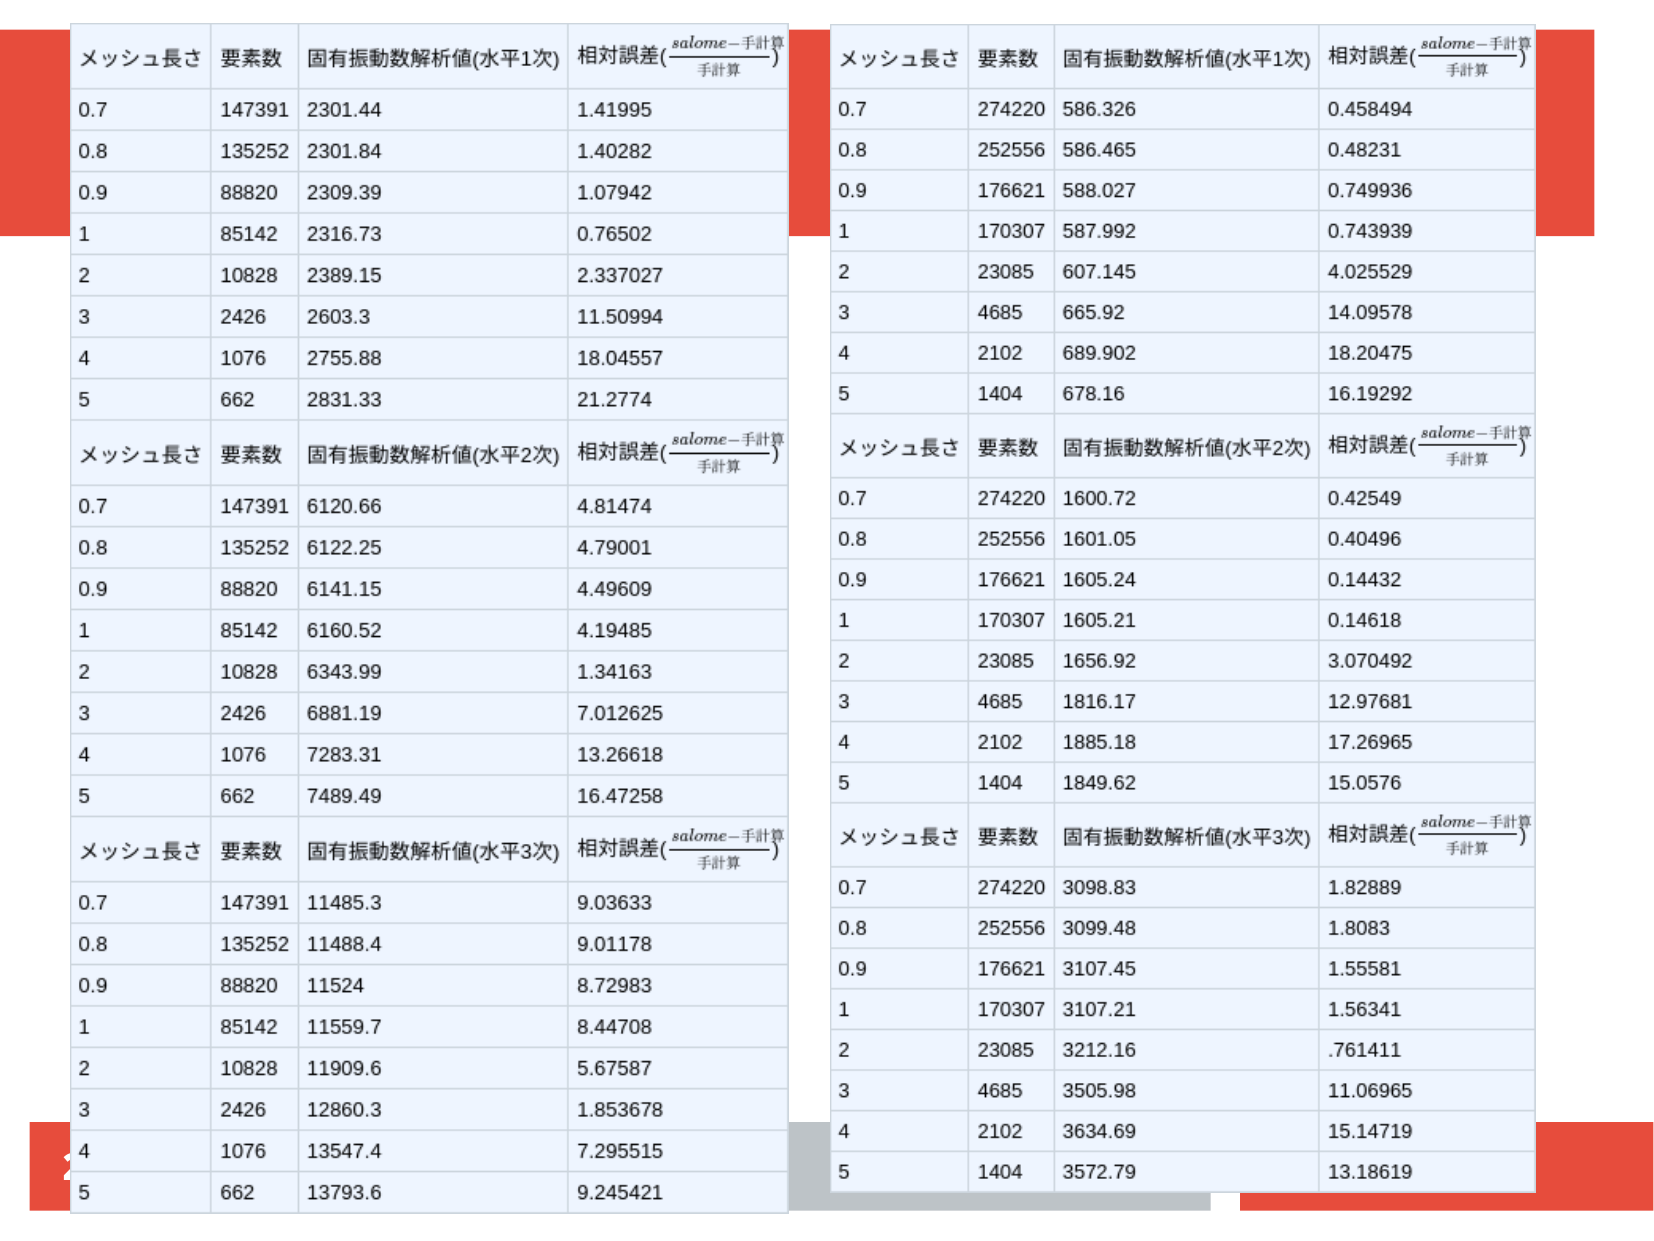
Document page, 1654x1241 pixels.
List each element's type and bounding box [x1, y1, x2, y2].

picture [830, 24, 1536, 1193]
picture [70, 23, 789, 1214]
